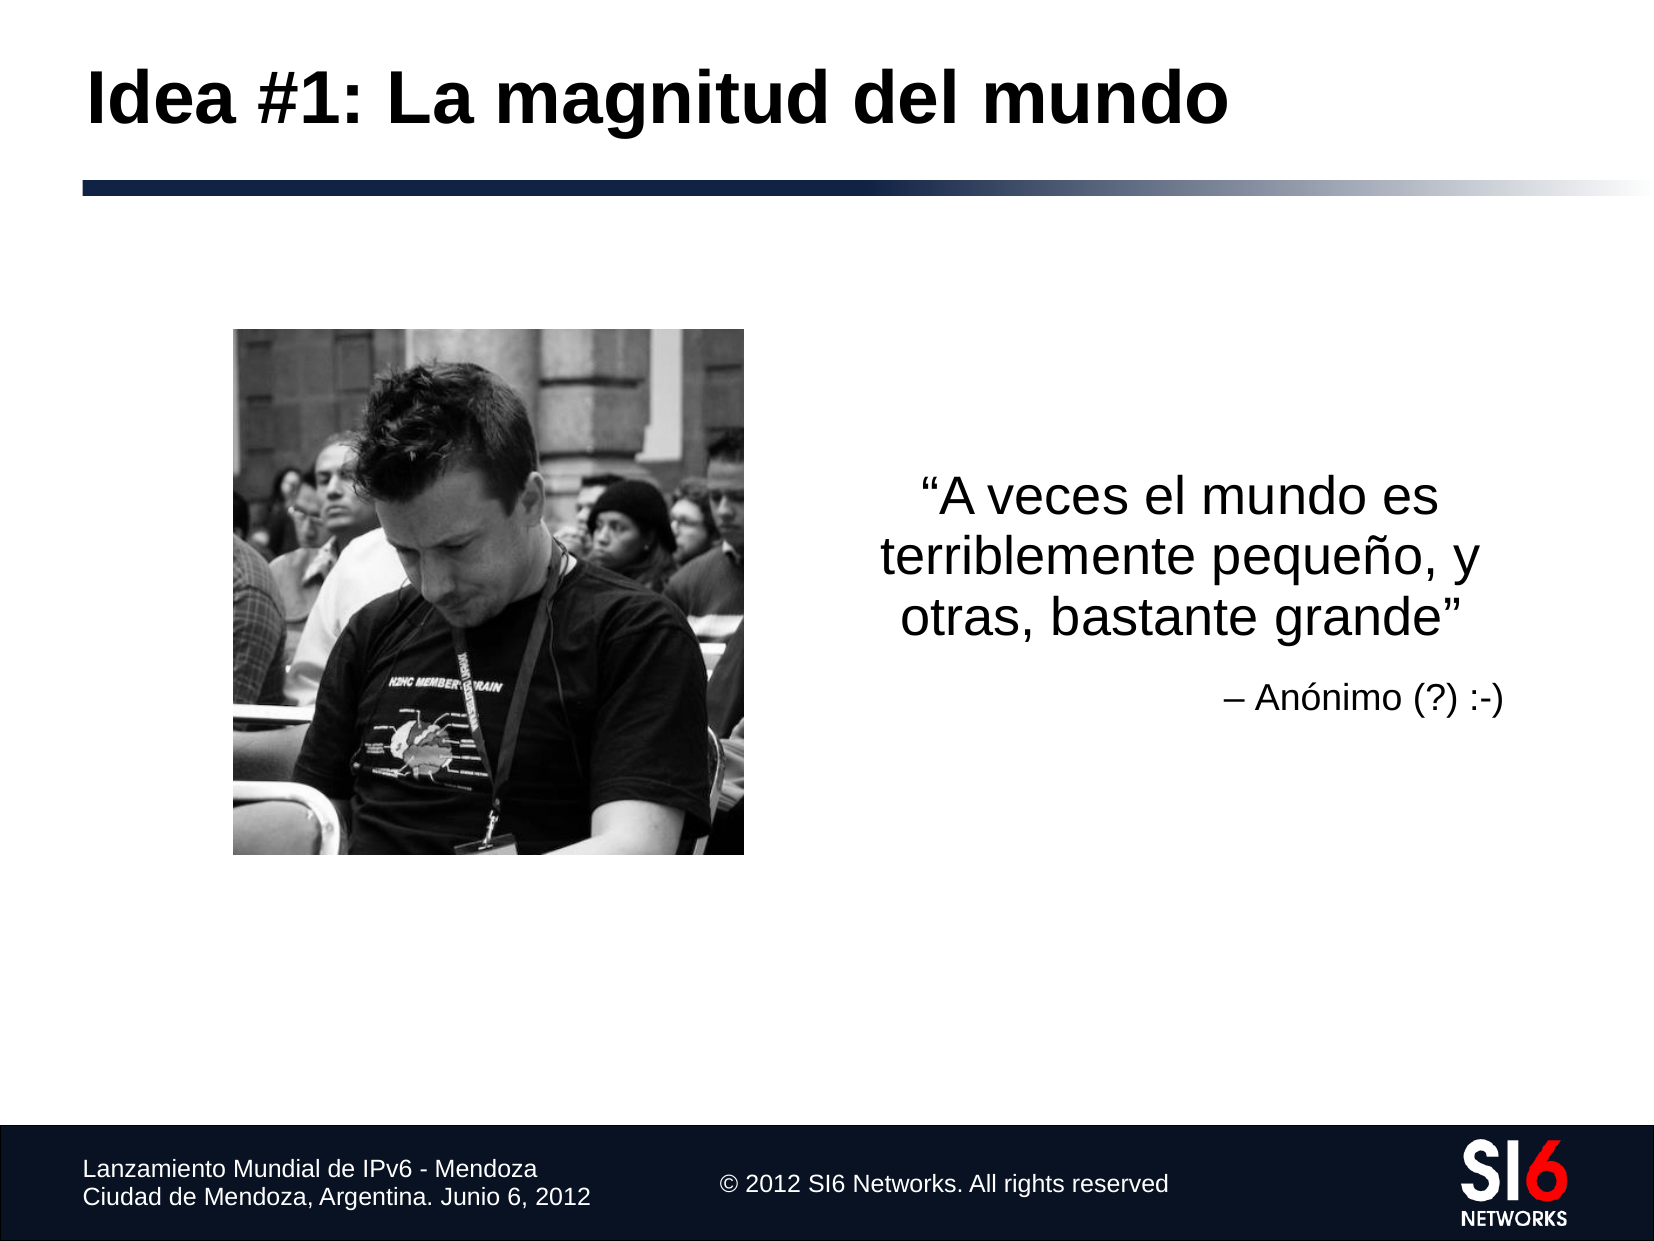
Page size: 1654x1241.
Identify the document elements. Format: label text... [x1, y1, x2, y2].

list “A veces el mundo es terriblemente pequeño, y otras, bastante grande” – Anónimo (?) :-) [765, 375, 1526, 752]
picture [233, 329, 744, 856]
title Idea #1: La magnitud del mundo [86, 30, 1576, 166]
picture [1461, 1139, 1567, 1226]
